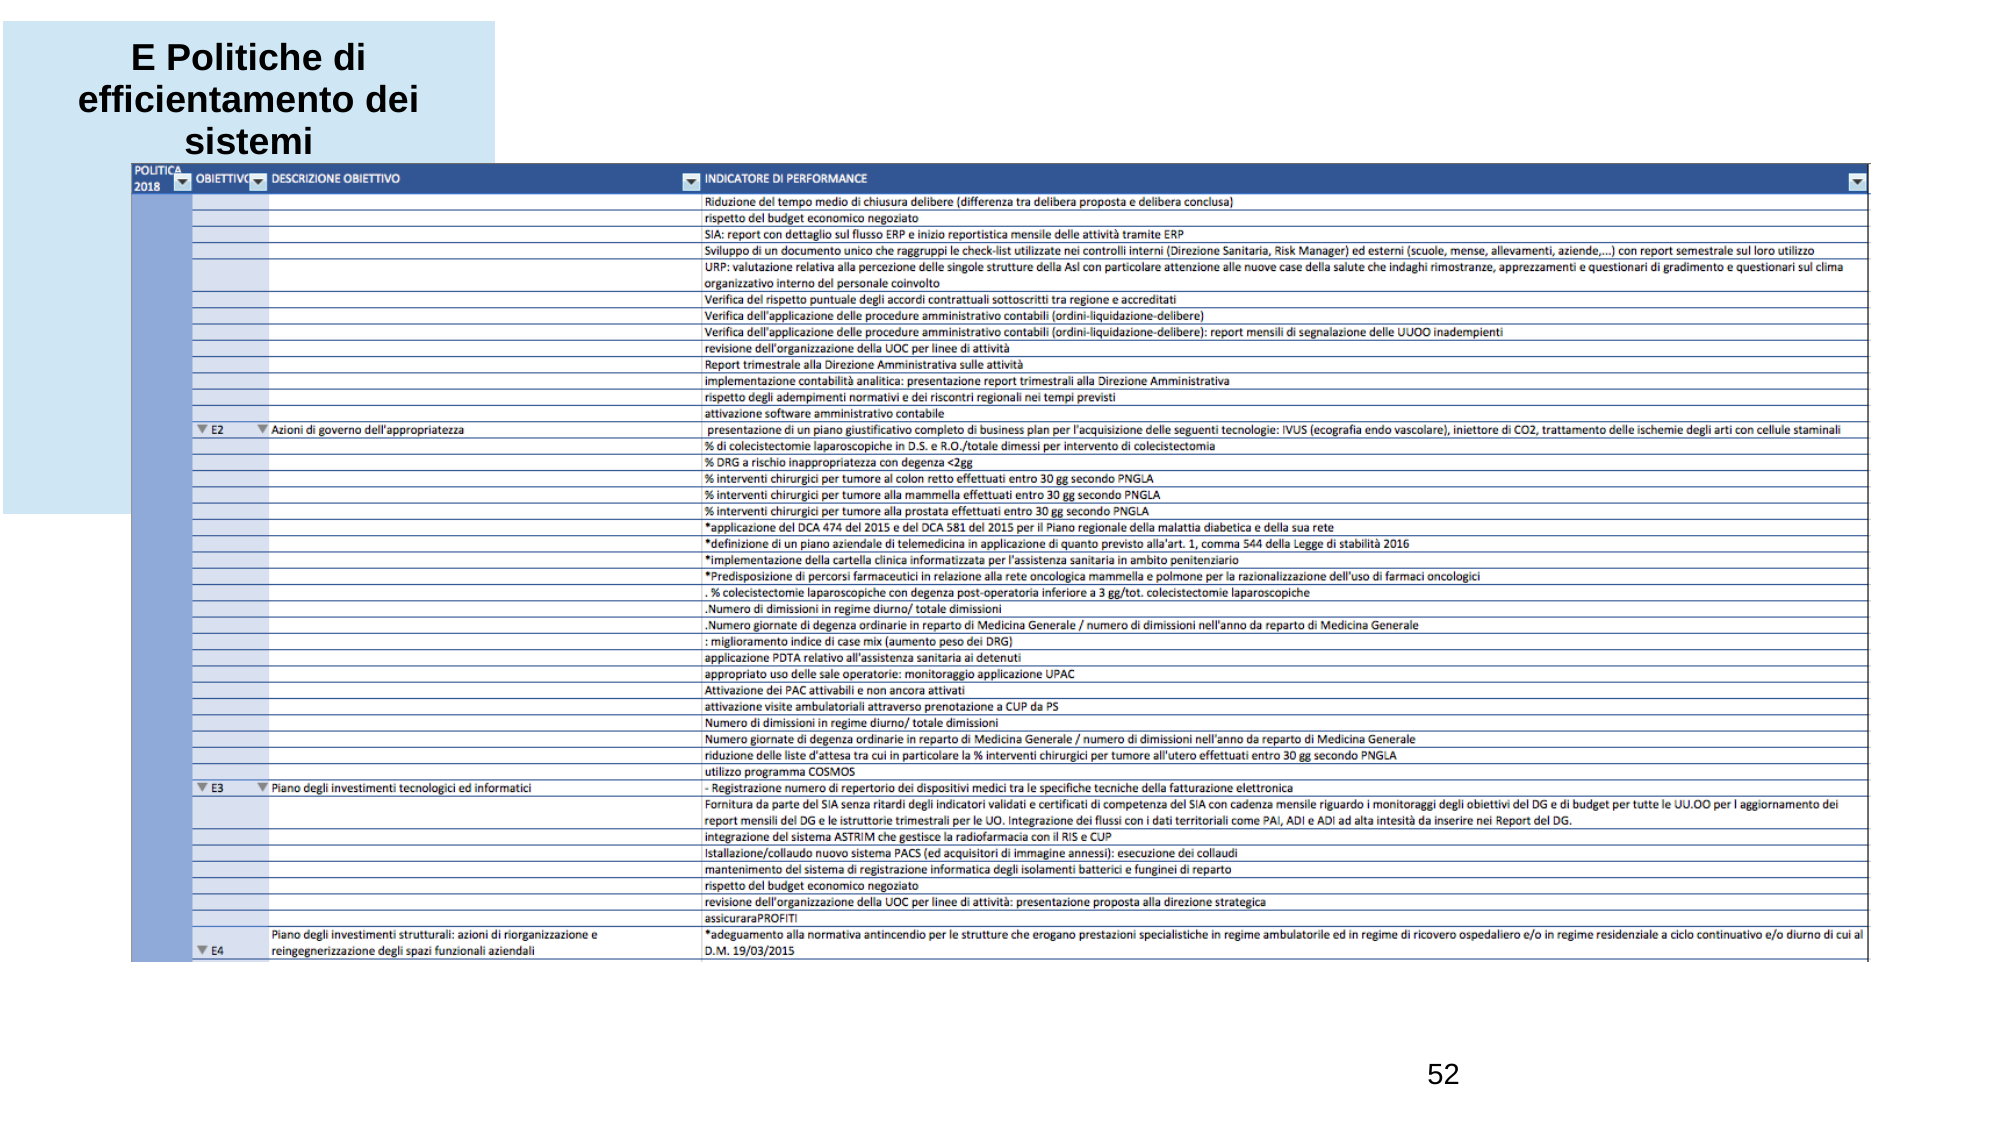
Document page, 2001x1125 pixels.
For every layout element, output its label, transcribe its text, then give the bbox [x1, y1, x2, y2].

picture [131, 163, 1871, 962]
slide_number <numero> [1412, 1042, 1863, 1103]
table_header E Politiche di efficientamento dei sistemi [3, 21, 495, 514]
